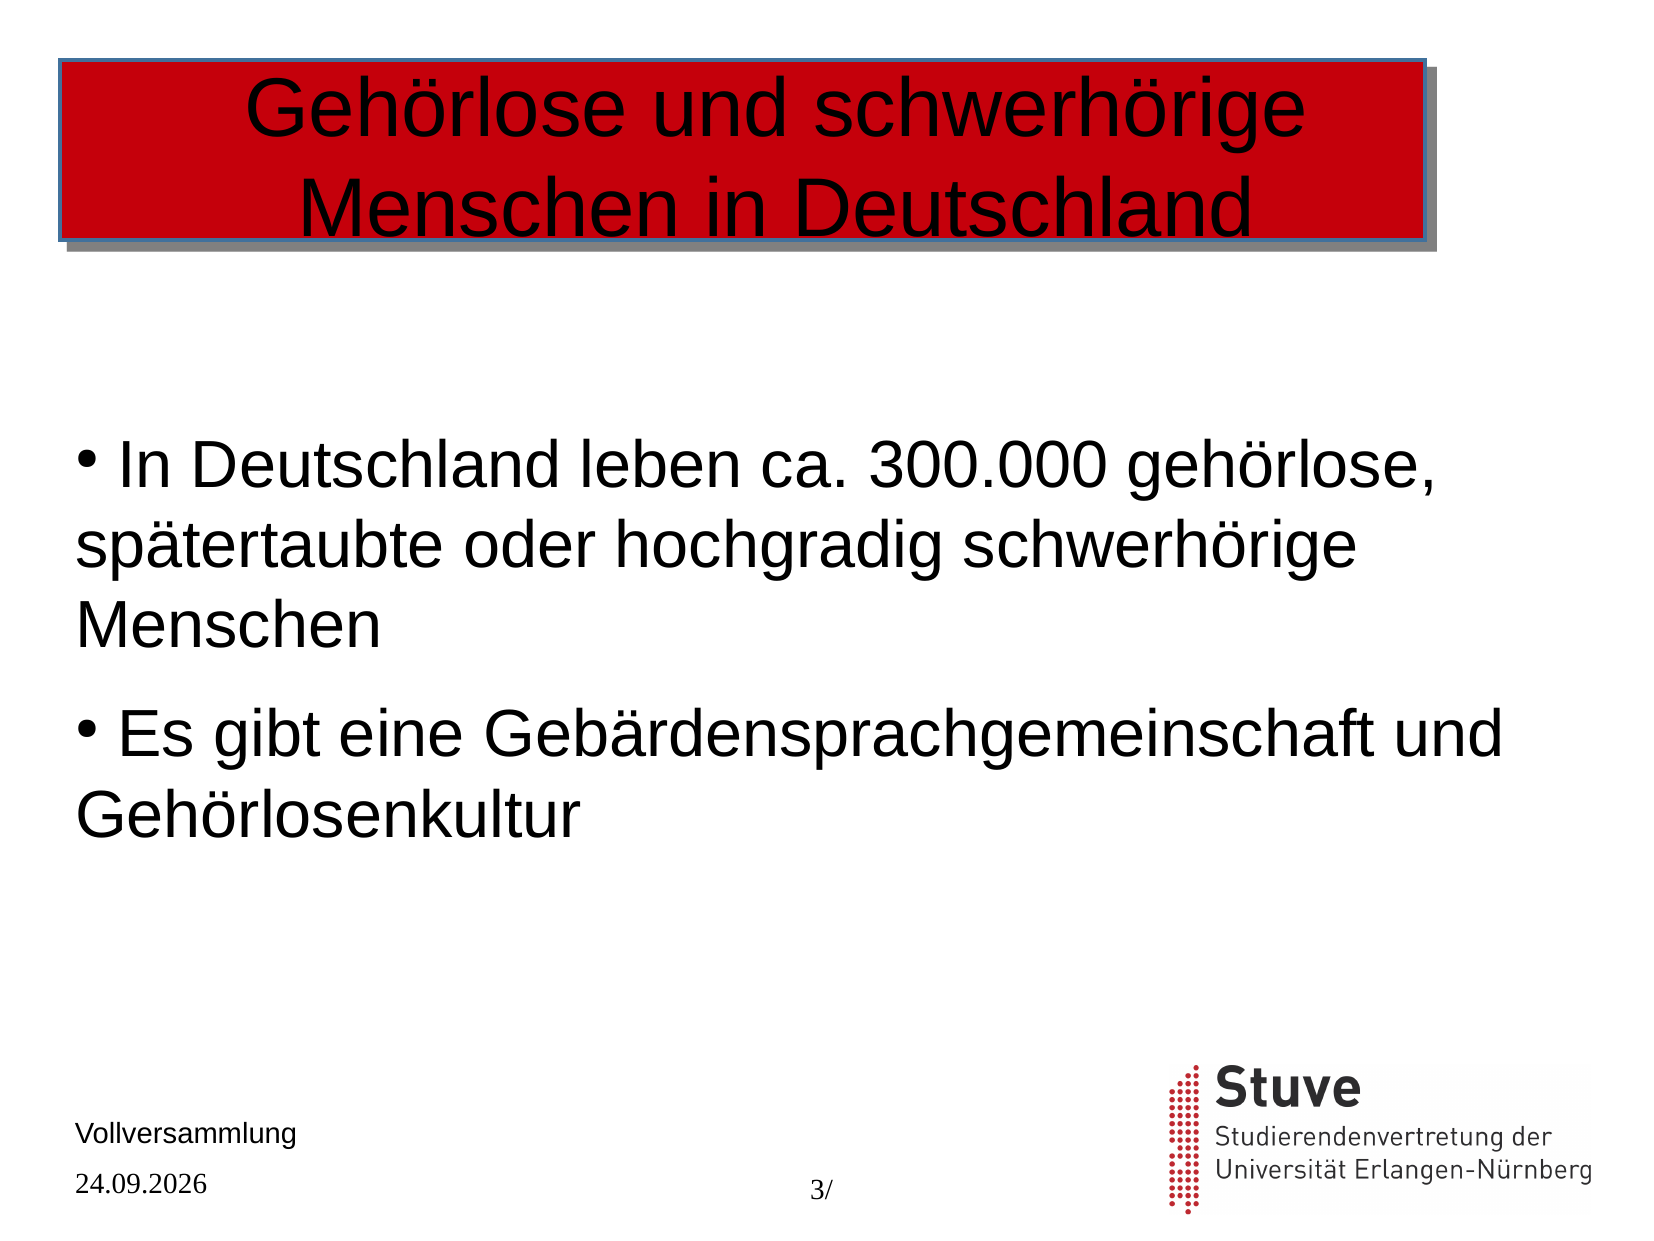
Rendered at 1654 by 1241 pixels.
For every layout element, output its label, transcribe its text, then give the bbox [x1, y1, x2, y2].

list In Deutschland leben ca. 300.000 gehörlose, spätertaubte oder hochgradig schwerhörige Menschen Es gibt eine Gebärdensprachgemeinschaft und Gehörlosenkultur [75, 420, 1564, 1140]
title Gehörlose und schwerhörige Menschen in Deutschland [82, 51, 1471, 254]
text_box <number>/ [810, 1170, 1066, 1231]
text_box 10.12.2015 [75, 1164, 308, 1210]
picture [1169, 1064, 1591, 1215]
